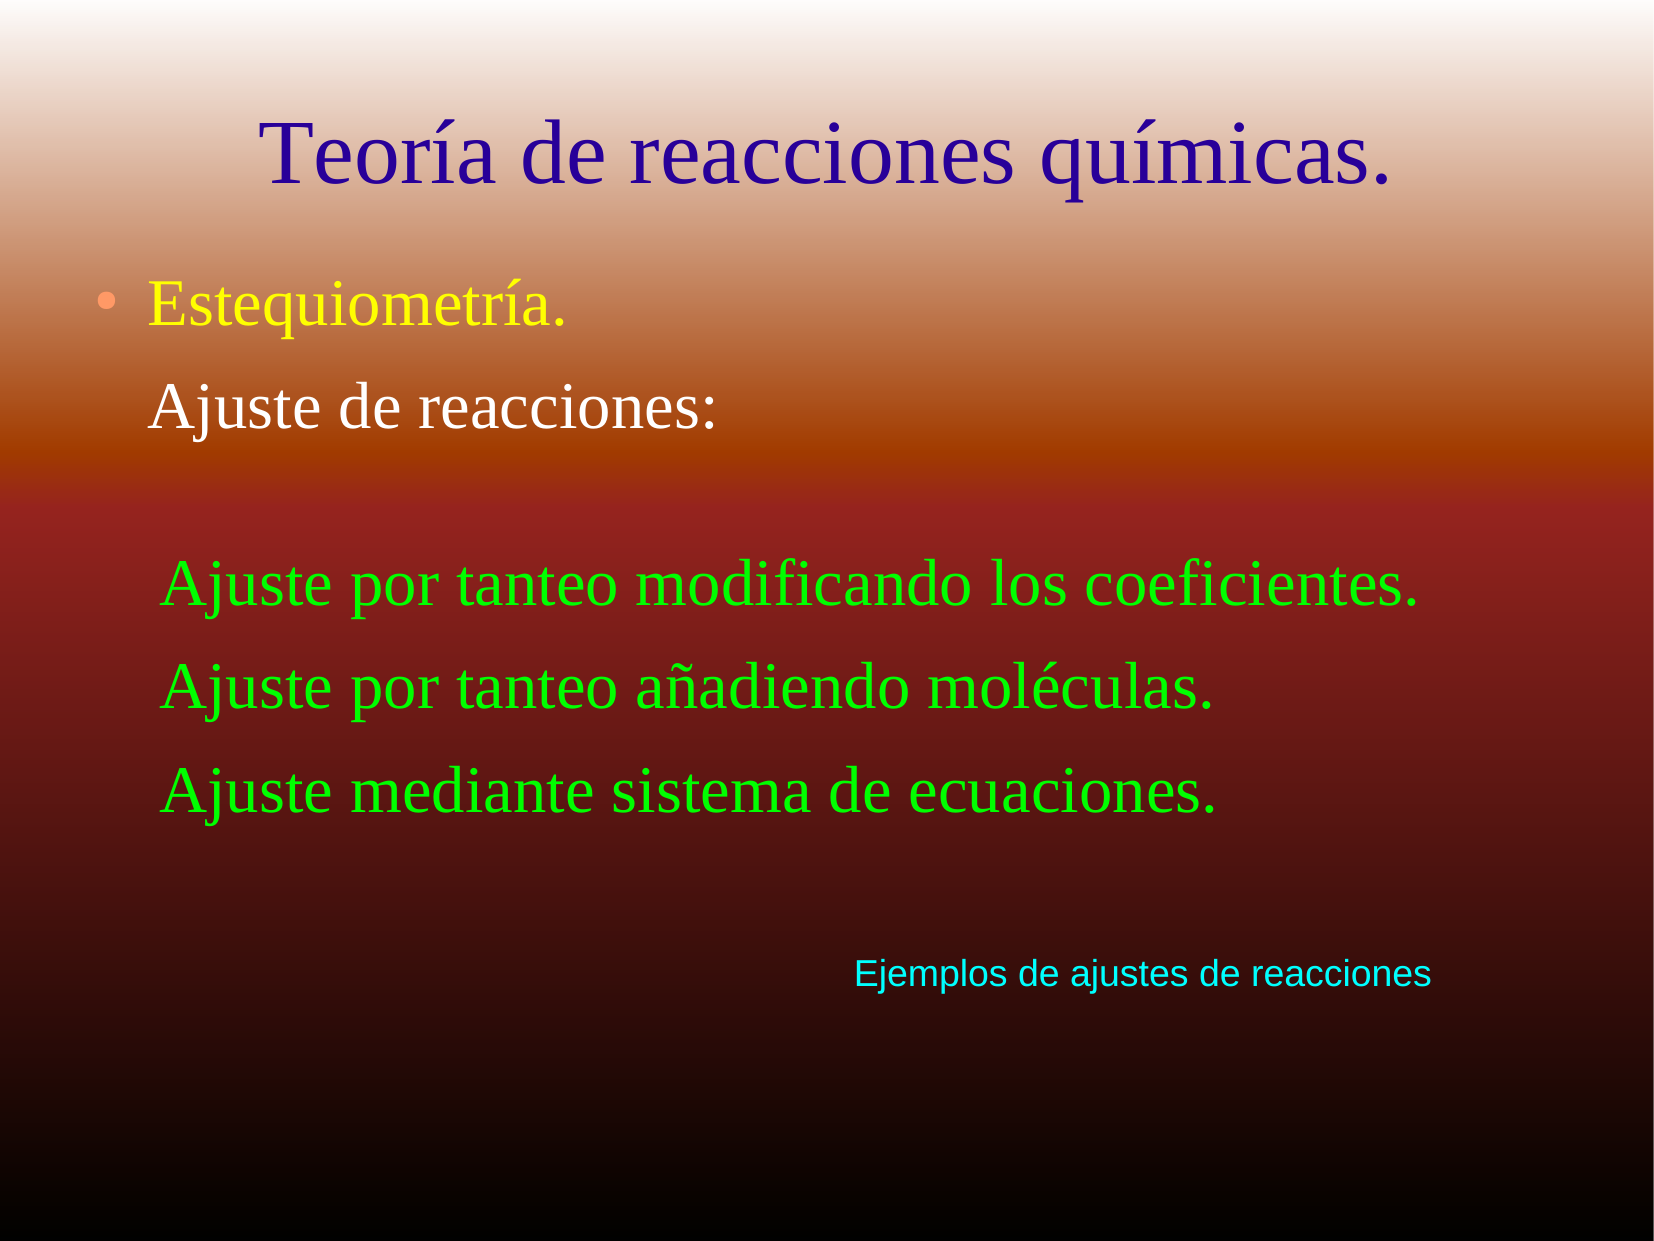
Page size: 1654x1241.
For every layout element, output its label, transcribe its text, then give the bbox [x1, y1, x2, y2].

picture [0, 0, 1654, 1241]
list Estequiometría. Ajuste de reacciones: [76, 265, 1625, 473]
title Teoría de reacciones químicas. [82, 49, 1571, 257]
text_box Ejemplos de ajustes de reacciones [839, 944, 1447, 1002]
text_box Ajuste por tanteo modificando los coeficientes. Ajuste por tanteo añadiendo moléculas. Ajuste mediante sistema de ecuaciones. [88, 545, 1654, 828]
